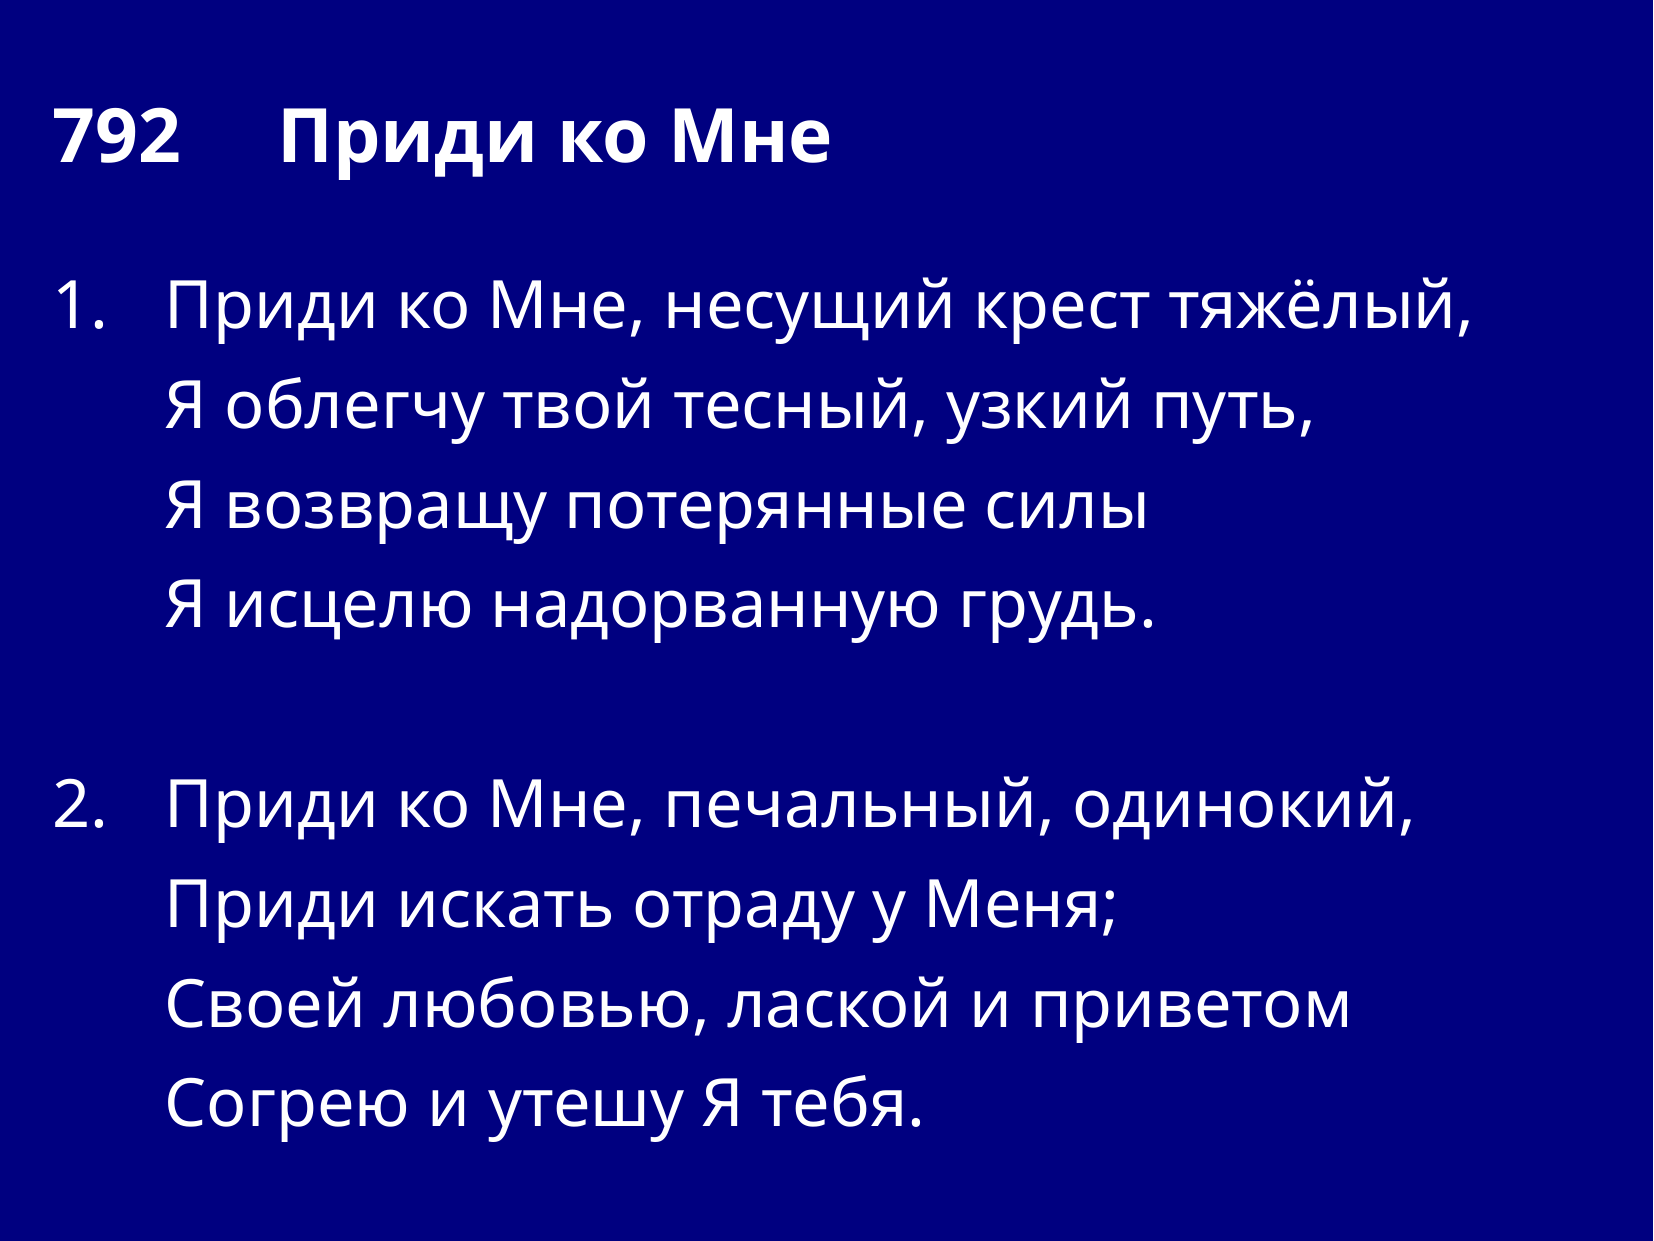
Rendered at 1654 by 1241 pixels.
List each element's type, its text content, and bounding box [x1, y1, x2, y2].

text_box 792 Приди ко Мне [37, 75, 1576, 188]
text_box 1. Приди ко Мне, несущий крест тяжёлый, Я облегчу твой тесный, узкий путь, Я возвращу потерянные силы Я исцелю надорванную грудь. 2. Приди ко Мне, печальный, одинокий, Приди искать отраду у Меня; Своей любовью, лаской и приветом Согрею и утешу Я тебя. [37, 150, 1653, 1163]
